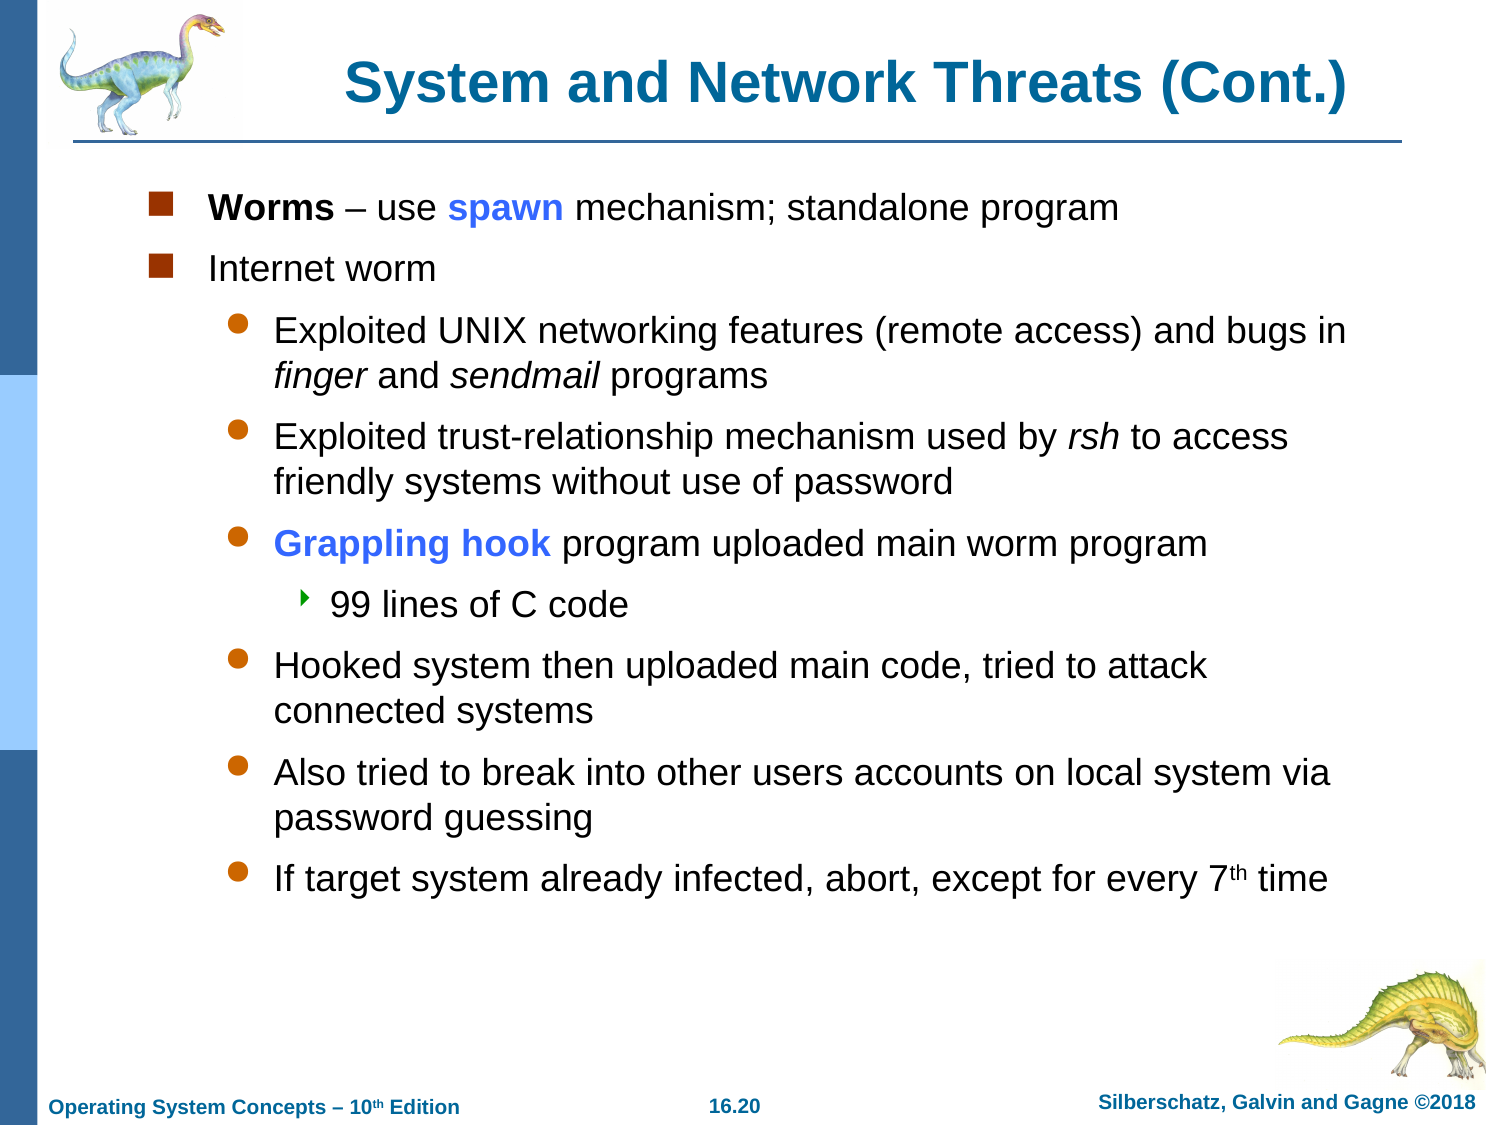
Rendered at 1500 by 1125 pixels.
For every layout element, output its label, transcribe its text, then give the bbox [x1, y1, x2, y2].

title System and Network Threats (Cont.) [230, 27, 1463, 123]
picture [1415, 1094, 1423, 1099]
picture [46, 0, 243, 149]
picture [1275, 959, 1486, 1090]
list Worms – use spawn mechanism; standalone program Internet worm Exploited UNIX networking features (remote access) and bugs in finger and sendmail programs Exploited trust-relationship mechanism used by rsh to access friendly systems without use of password Grappling hook program uploaded main worm program 99 lines of C code Hooked system then uploaded main code, tried to attack connected systems Also tried to break into other users accounts on local system via password guessing If target system already infected, abort, except for every 7th time [136, 175, 1364, 919]
